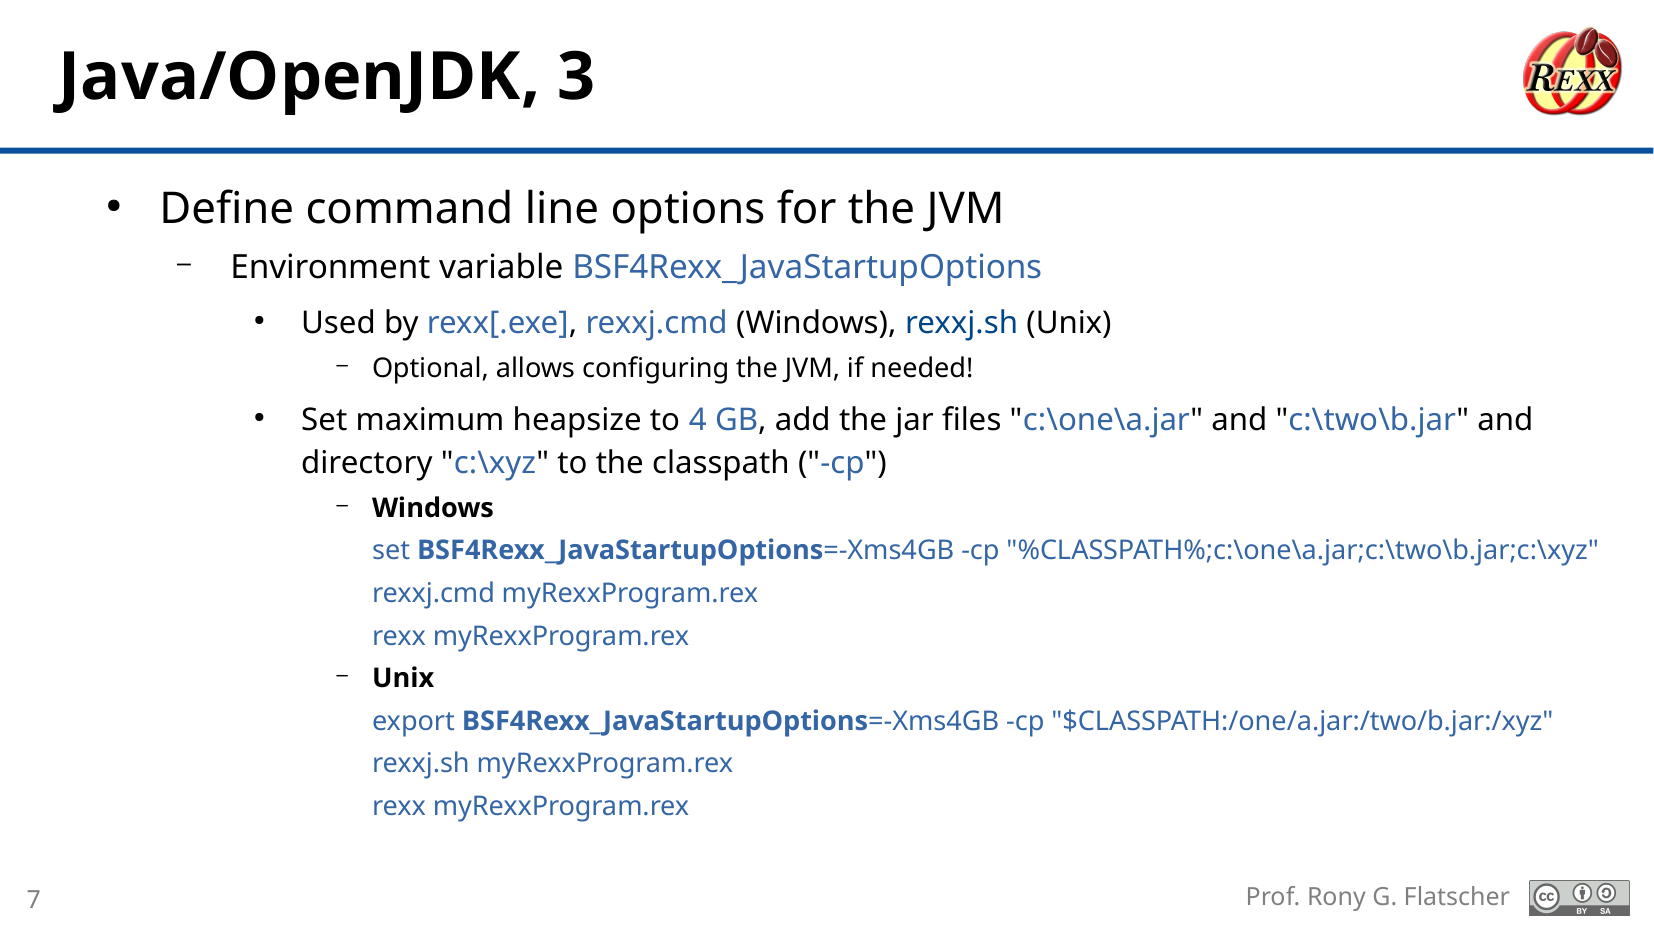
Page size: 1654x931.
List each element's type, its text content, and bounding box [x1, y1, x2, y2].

list Define command line options for the JVM Environment variable BSF4Rexx_JavaStartupOptions Used by rexx[.exe], rexxj.cmd (Windows), rexxj.sh (Unix) Optional, allows configuring the JVM, if needed! Set maximum heapsize to 4 GB, add the jar files "c:\one\a.jar" and "c:\two\b.jar" and directory "c:\xyz" to the classpath ("-cp") Windows set BSF4Rexx_JavaStartupOptions=-Xms4GB -cp "%CLASSPATH%;c:\one\a.jar;c:\two\b.jar;c:\xyz" rexxj.cmd myRexxProgram.rex rexx myRexxProgram.rex Unix export BSF4Rexx_JavaStartupOptions=-Xms4GB -cp "$CLASSPATH:/one/a.jar:/two/b.jar:/xyz" rexxj.sh myRexxProgram.rex rexx myRexxProgram.rex [88, 177, 1625, 857]
title Java/OpenJDK, 3 [0, 0, 1625, 148]
